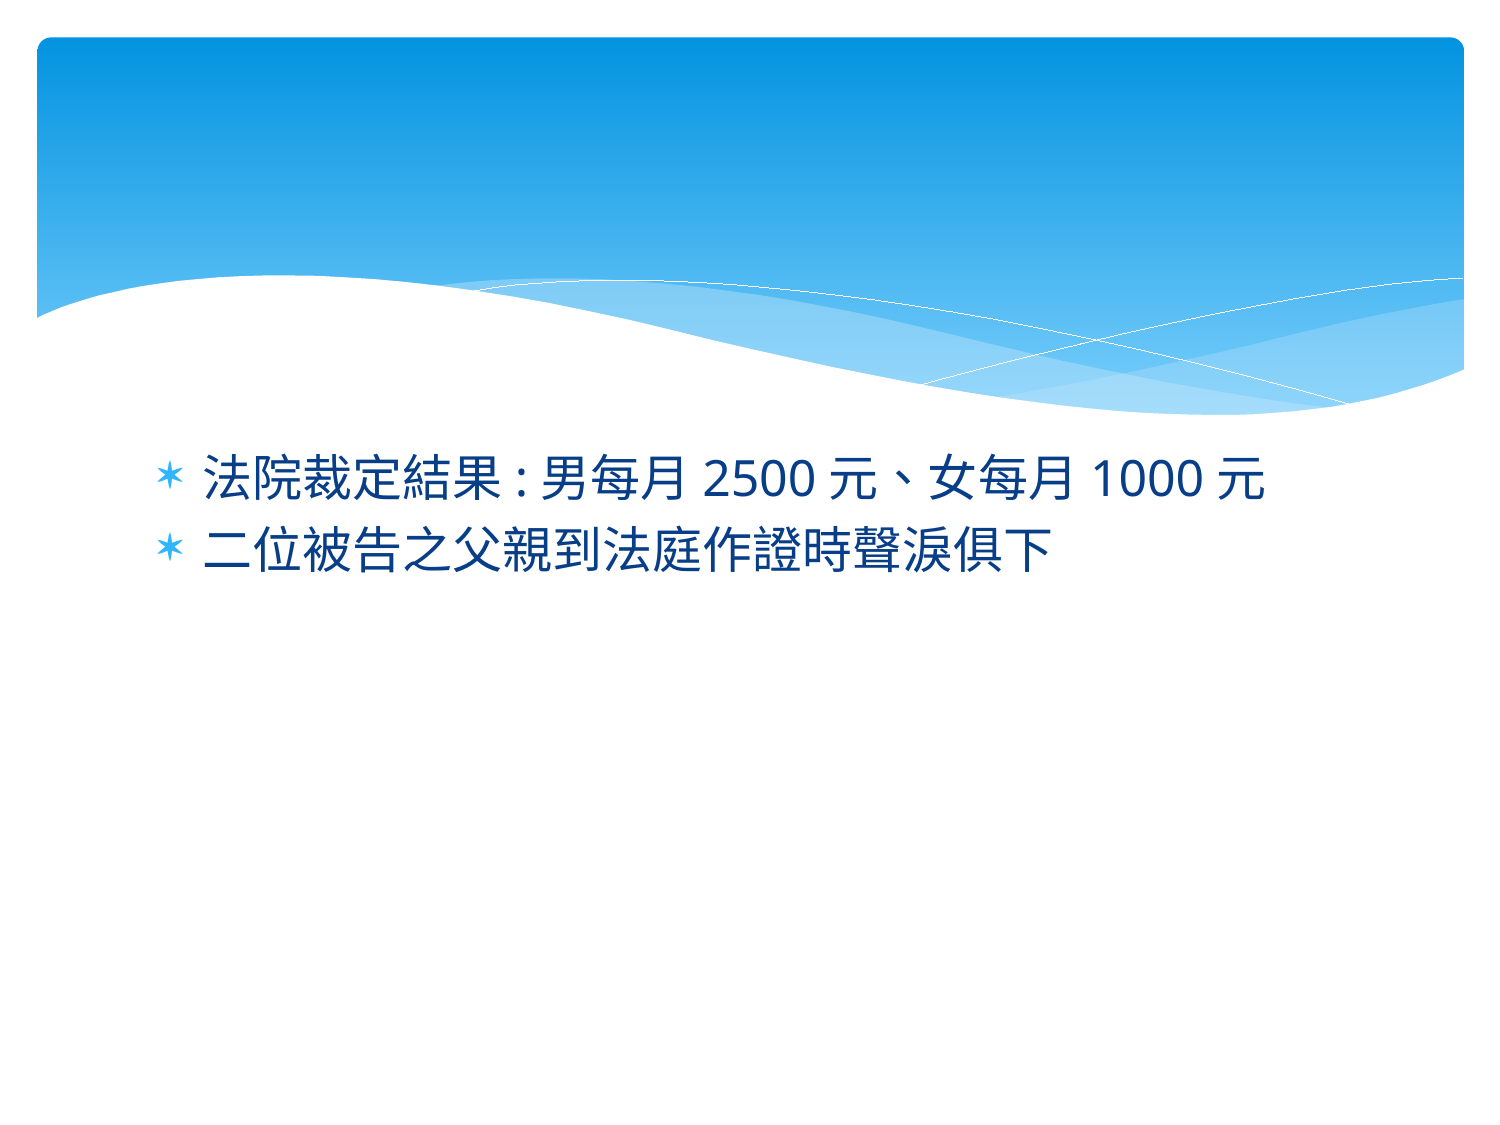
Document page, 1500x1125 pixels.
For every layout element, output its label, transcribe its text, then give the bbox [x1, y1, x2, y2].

list 法院裁定結果:男每月2500元、女每月1000元 二位被告之父親到法庭作證時聲淚俱下 [142, 438, 1359, 1005]
